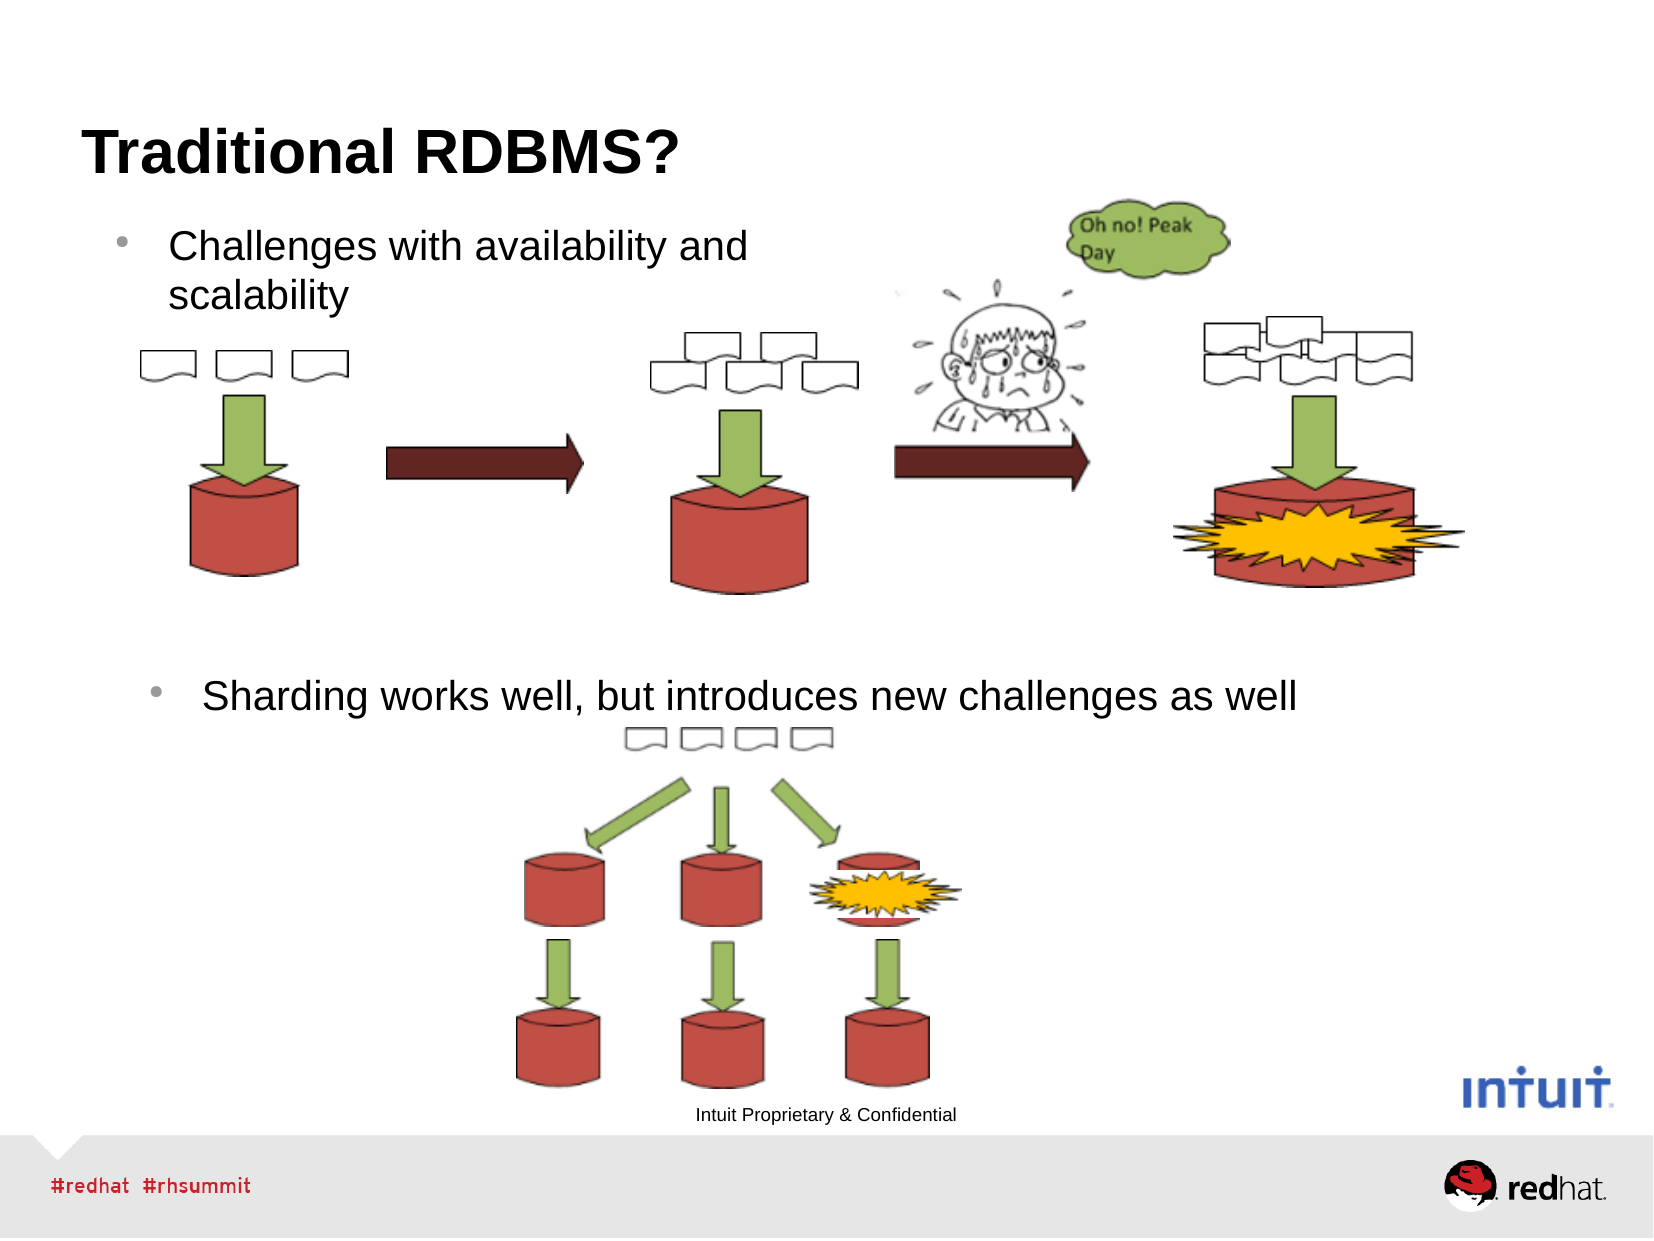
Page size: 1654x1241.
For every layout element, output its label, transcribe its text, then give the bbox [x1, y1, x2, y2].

title Traditional RDBMS? [81, 68, 1569, 187]
text_box Sharding works well, but introduces new challenges as well [116, 660, 1313, 726]
picture [0, 0, 1654, 1238]
text_box Challenges with availability and scalability [82, 210, 894, 298]
